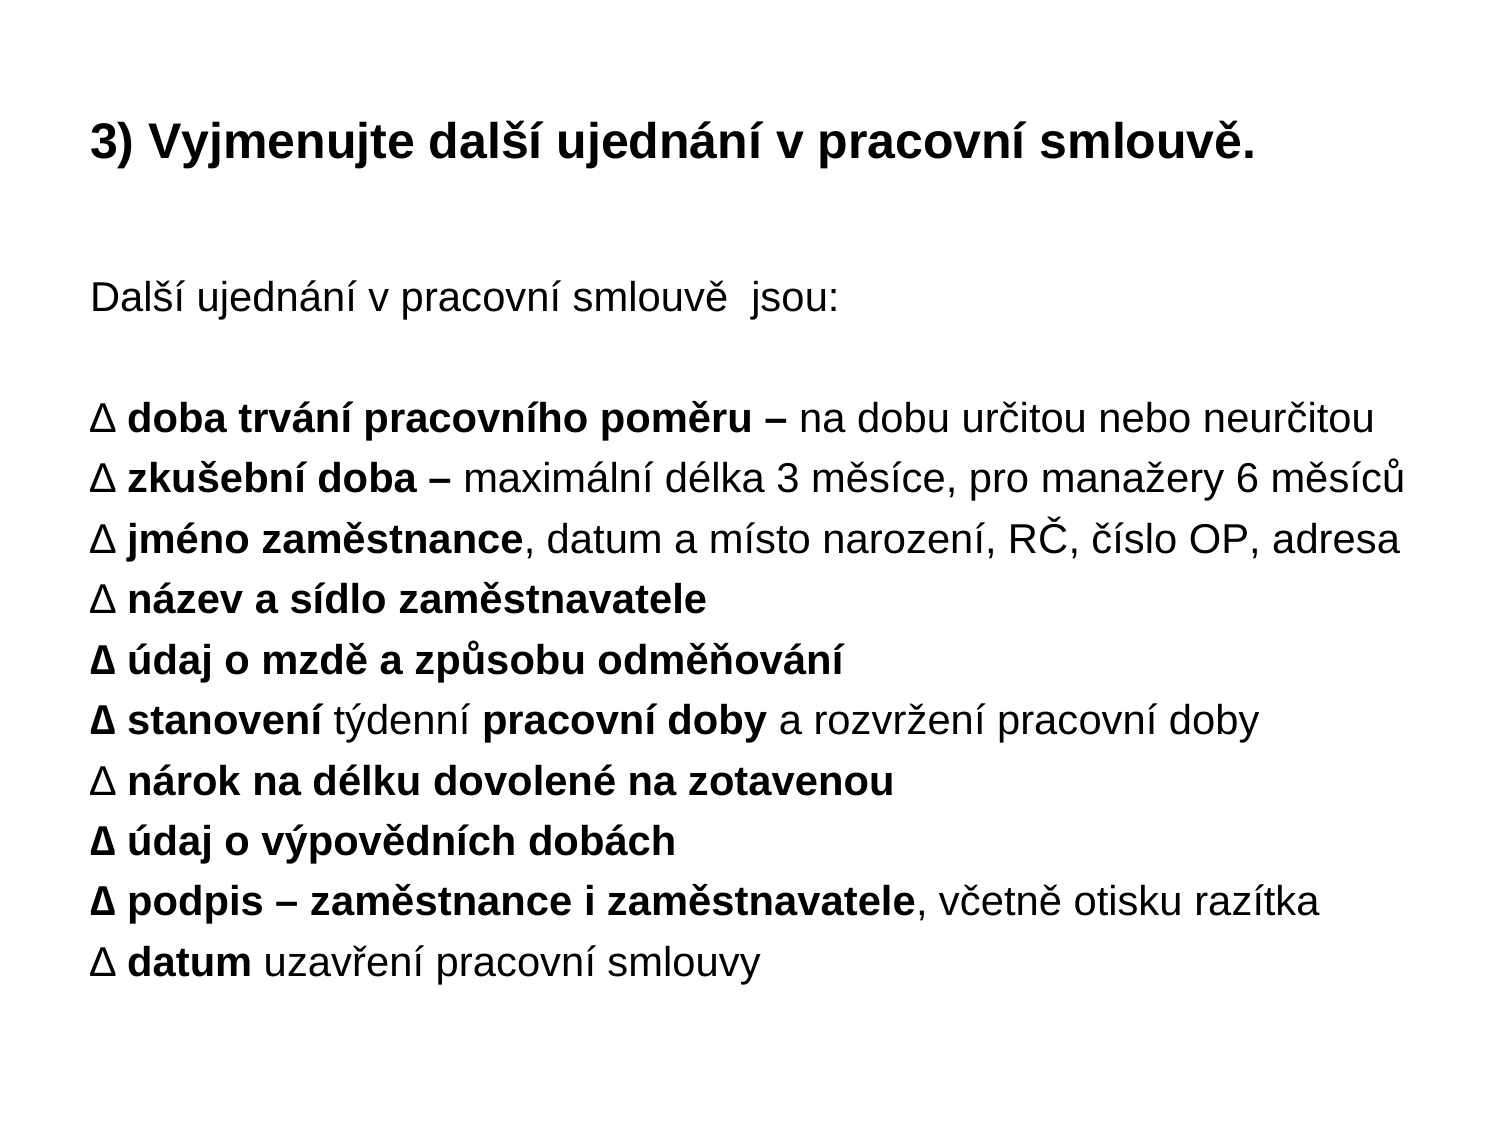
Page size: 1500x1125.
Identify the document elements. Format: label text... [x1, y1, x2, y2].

title 3) Vyjmenujte další ujednání v pracovní smlouvě. [75, 45, 1426, 233]
list Další ujednání v pracovní smlouvě jsou: ∆ doba trvání pracovního poměru – na dobu určitou nebo neurčitou ∆ zkušební doba – maximální délka 3 měsíce, pro manažery 6 měsíců ∆ jméno zaměstnance, datum a místo narození, RČ, číslo OP, adresa ∆ název a sídlo zaměstnavatele ∆ údaj o mzdě a způsobu odměňování ∆ stanovení týdenní pracovní doby a rozvržení pracovní doby ∆ nárok na délku dovolené na zotavenou ∆ údaj o výpovědních dobách ∆ podpis – zaměstnance i zaměstnavatele, včetně otisku razítka ∆ datum uzavření pracovní smlouvy [75, 262, 1426, 1006]
